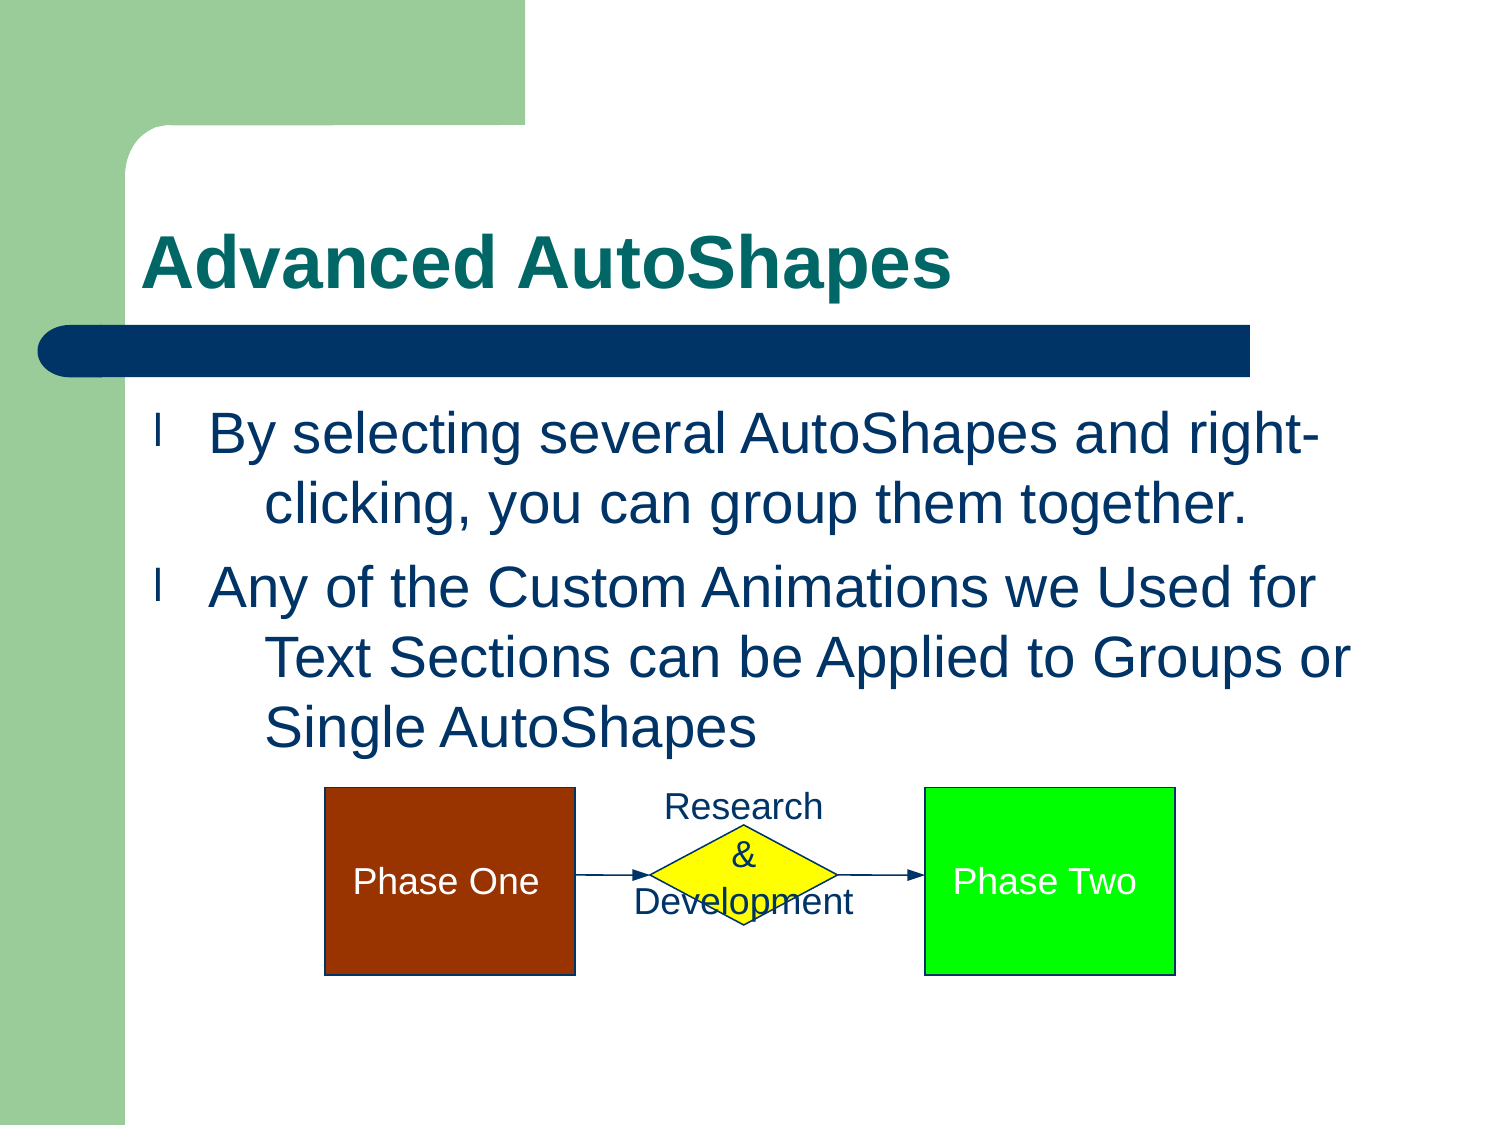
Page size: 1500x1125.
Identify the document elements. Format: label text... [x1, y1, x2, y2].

list By selecting several AutoShapes and right-clicking, you can group them together. Any of the Custom Animations we Used for Text Sections can be Applied to Groups or Single AutoShapes [137, 387, 1400, 999]
title Advanced AutoShapes [125, 125, 1426, 313]
